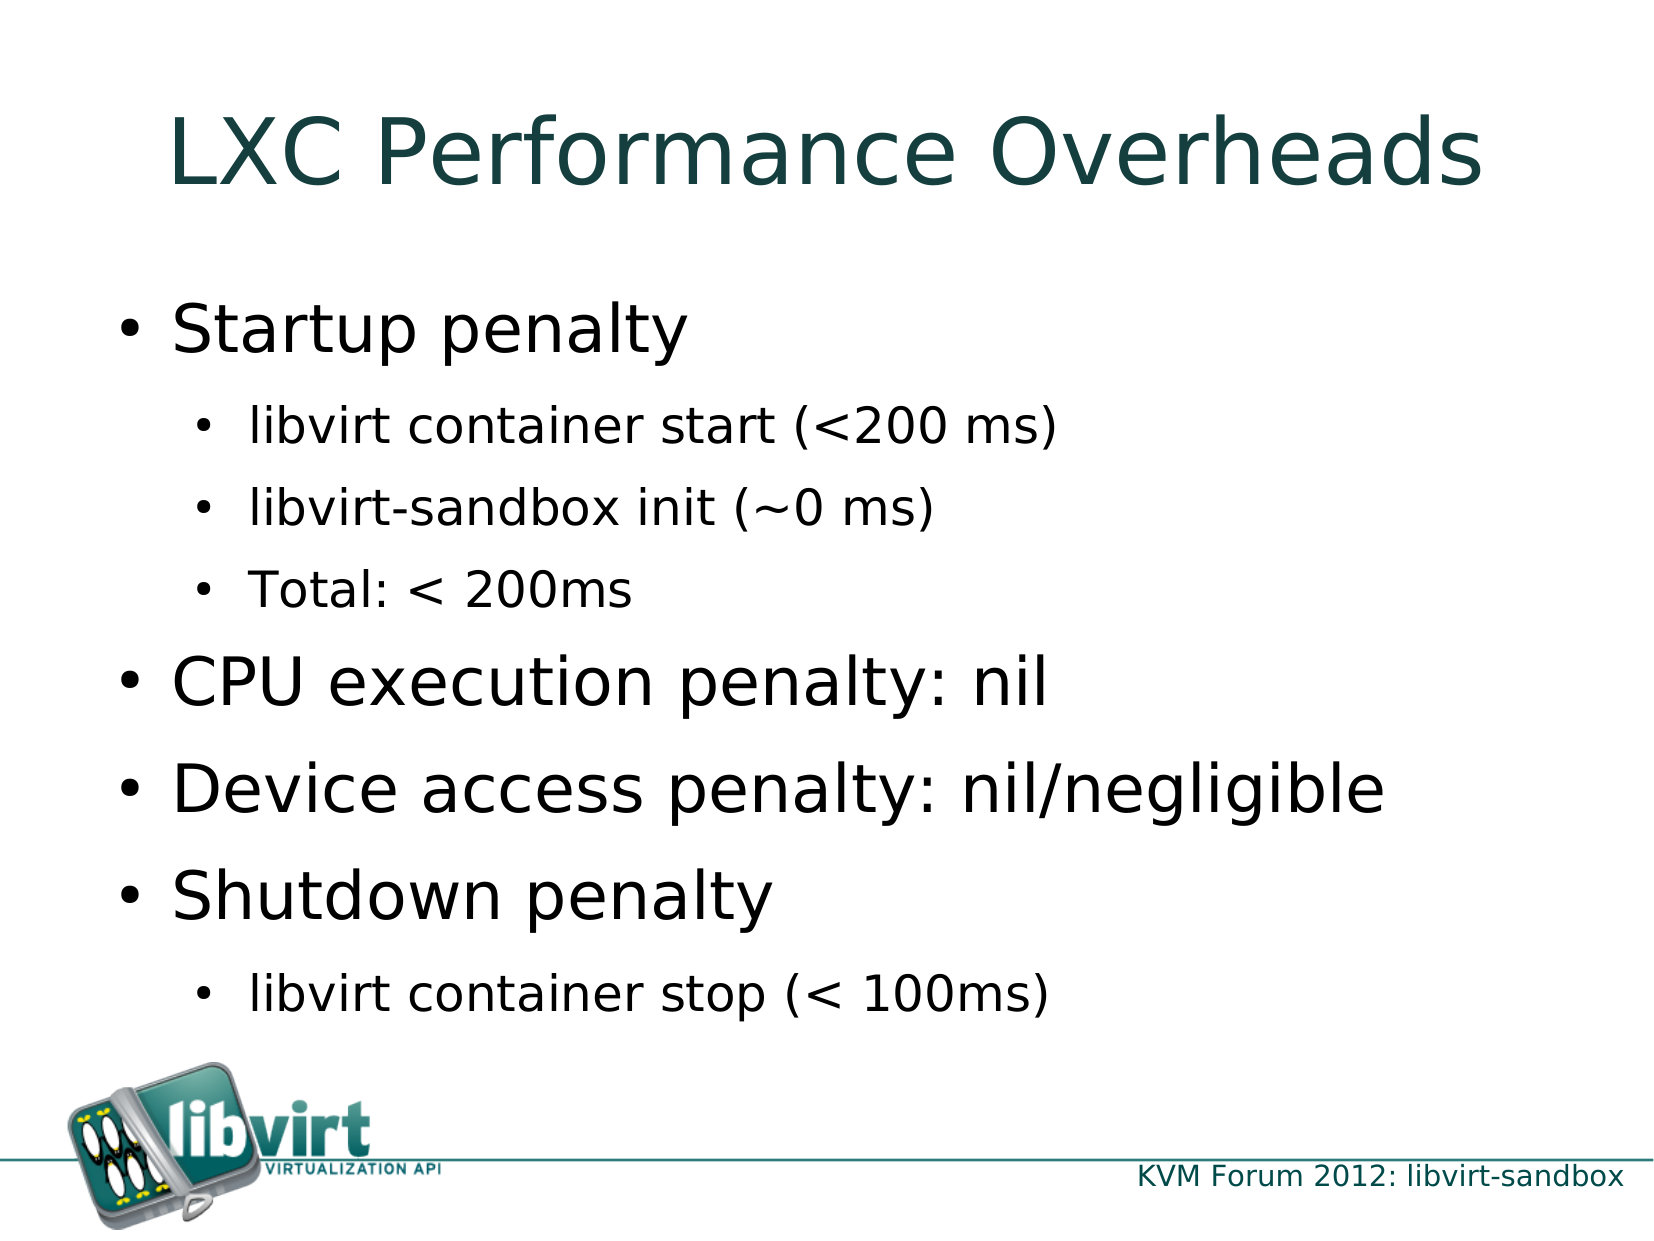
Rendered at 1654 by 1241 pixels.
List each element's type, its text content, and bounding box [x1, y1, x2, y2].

list Startup penalty libvirt container start (<200 ms) libvirt-sandbox init (~0 ms) Total: < 200ms CPU execution penalty: nil Device access penalty: nil/negligible Shutdown penalty libvirt container stop (< 100ms) [82, 290, 1571, 1062]
picture [0, 1062, 1654, 1230]
title LXC Performance Overheads [82, 49, 1571, 257]
text_box KVM Forum 2012: libvirt-sandbox [1122, 1151, 1654, 1211]
